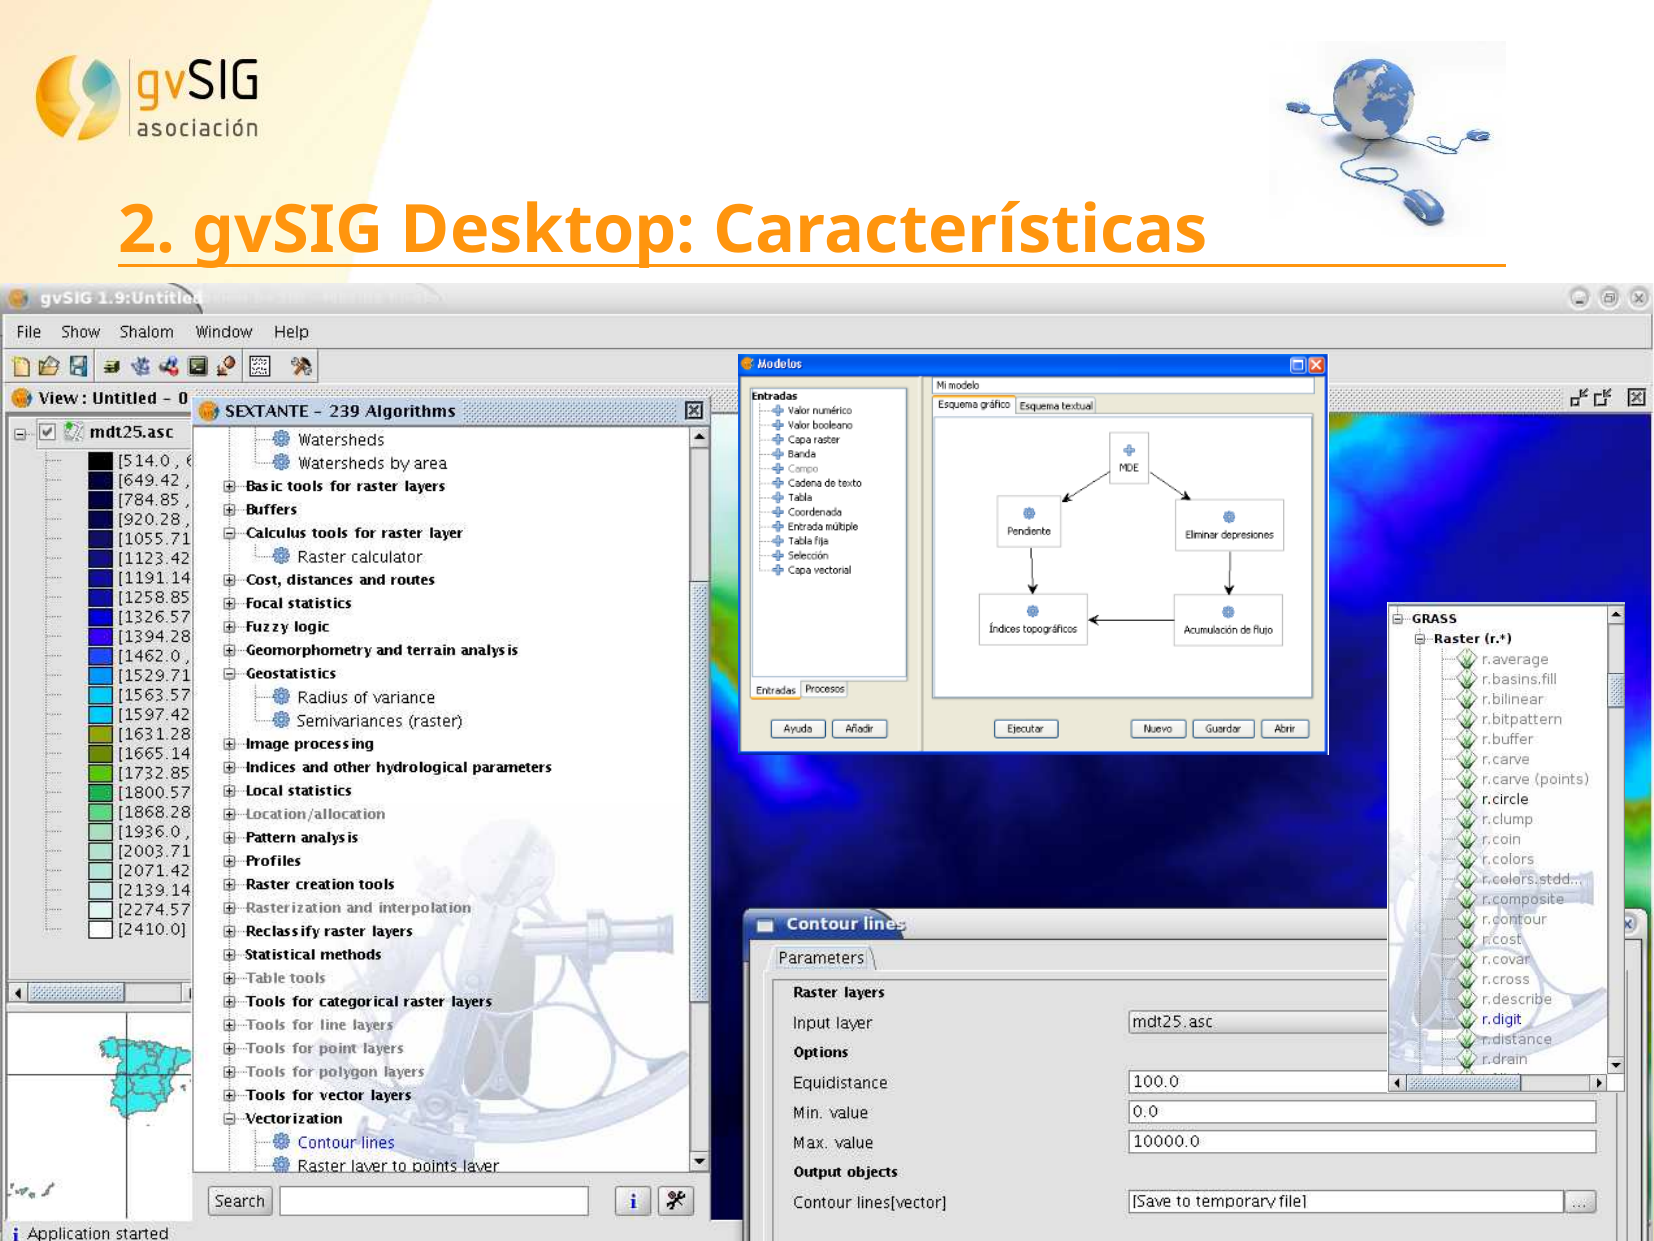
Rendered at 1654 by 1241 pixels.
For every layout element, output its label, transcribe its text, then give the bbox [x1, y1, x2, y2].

picture [0, 0, 1654, 1241]
title 2. gvSIG Desktop: Características [118, 177, 1607, 276]
